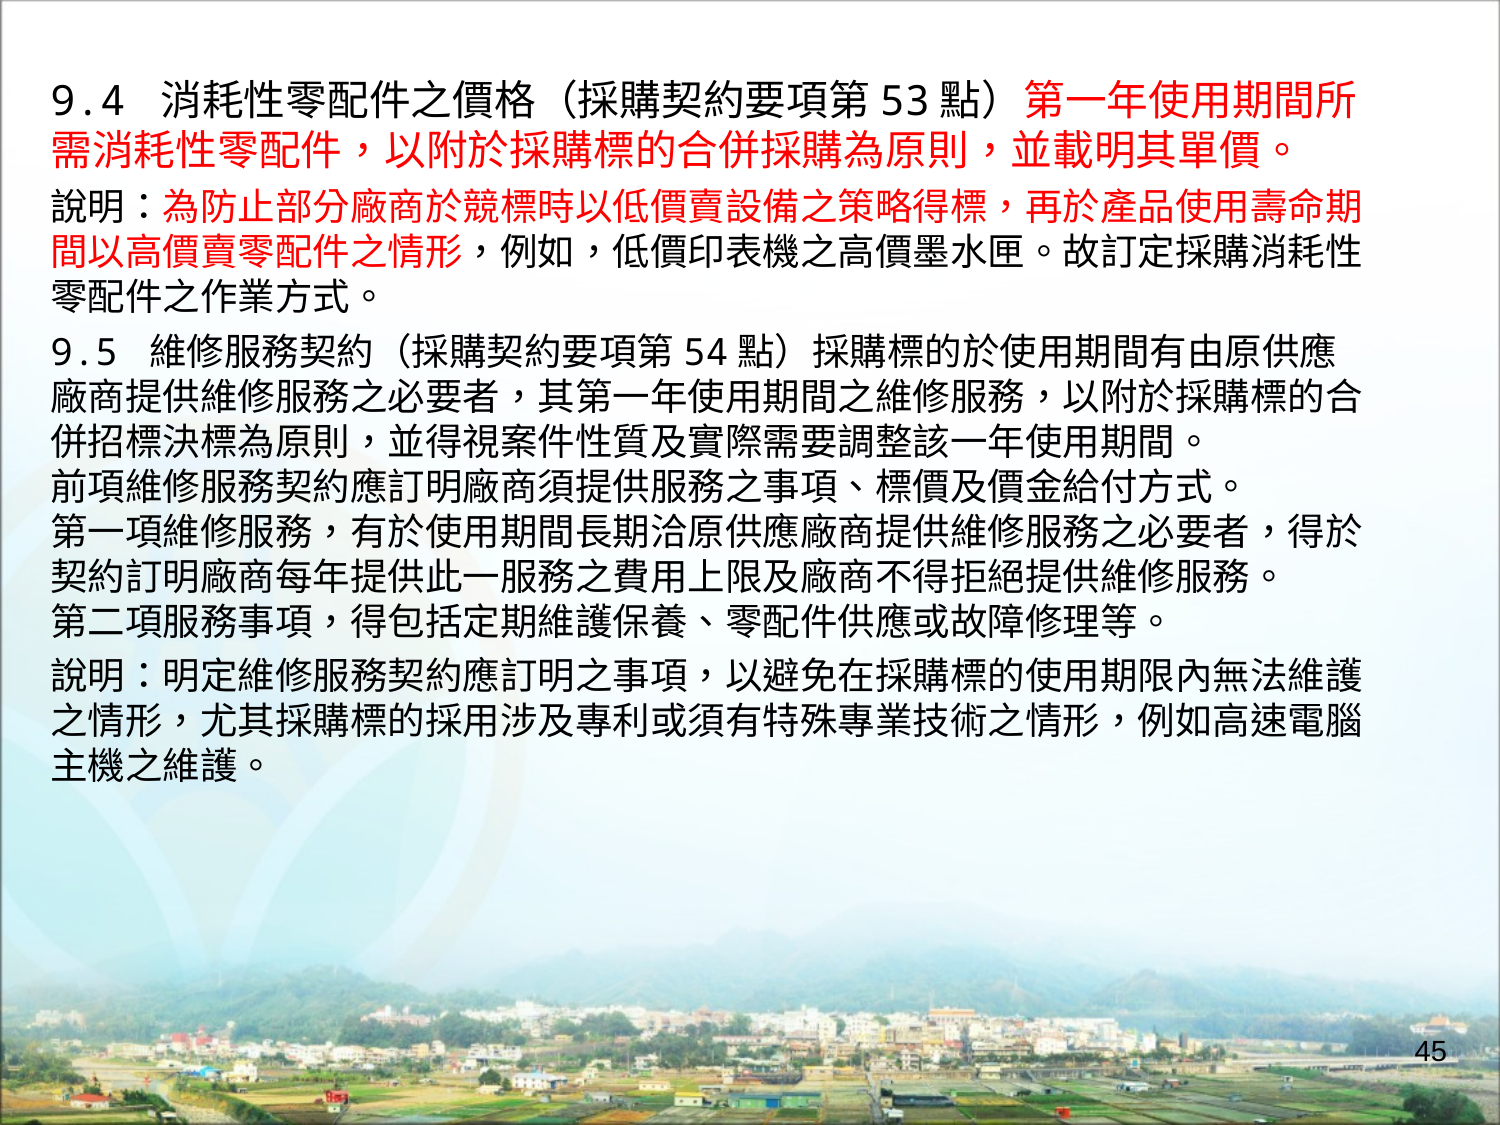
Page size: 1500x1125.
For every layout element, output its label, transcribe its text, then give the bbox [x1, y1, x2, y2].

list 9.4 消耗性零配件之價格（採購契約要項第53點）第一年使用期間所需消耗性零配件，以附於採購標的合併採購為原則，並載明其單價。 說明：為防止部分廠商於競標時以低價賣設備之策略得標，再於產品使用壽命期間以高價賣零配件之情形，例如，低價印表機之高價墨水匣。故訂定採購消耗性零配件之作業方式。 9.5 維修服務契約（採購契約要項第54點）採購標的於使用期間有由原供應廠商提供維修服務之必要者，其第一年使用期間之維修服務，以附於採購標的合併招標決標為原則，並得視案件性質及實際需要調整該一年使用期間。 前項維修服務契約應訂明廠商須提供服務之事項、標價及價金給付方式。 第一項維修服務，有於使用期間長期洽原供應廠商提供維修服務之必要者，得於契約訂明廠商每年提供此一服務之費用上限及廠商不得拒絕提供維修服務。 第二項服務事項，得包括定期維護保養、零配件供應或故障修理等。 說明：明定維修服務契約應訂明之事項，以避免在採購標的使用期限內無法維護之情形，尤其採購標的採用涉及專利或須有特殊專業技術之情形，例如高速電腦主機之維護。 [35, 66, 1386, 976]
picture [0, 0, 1500, 1125]
text_box <編號> [1111, 1024, 1462, 1103]
